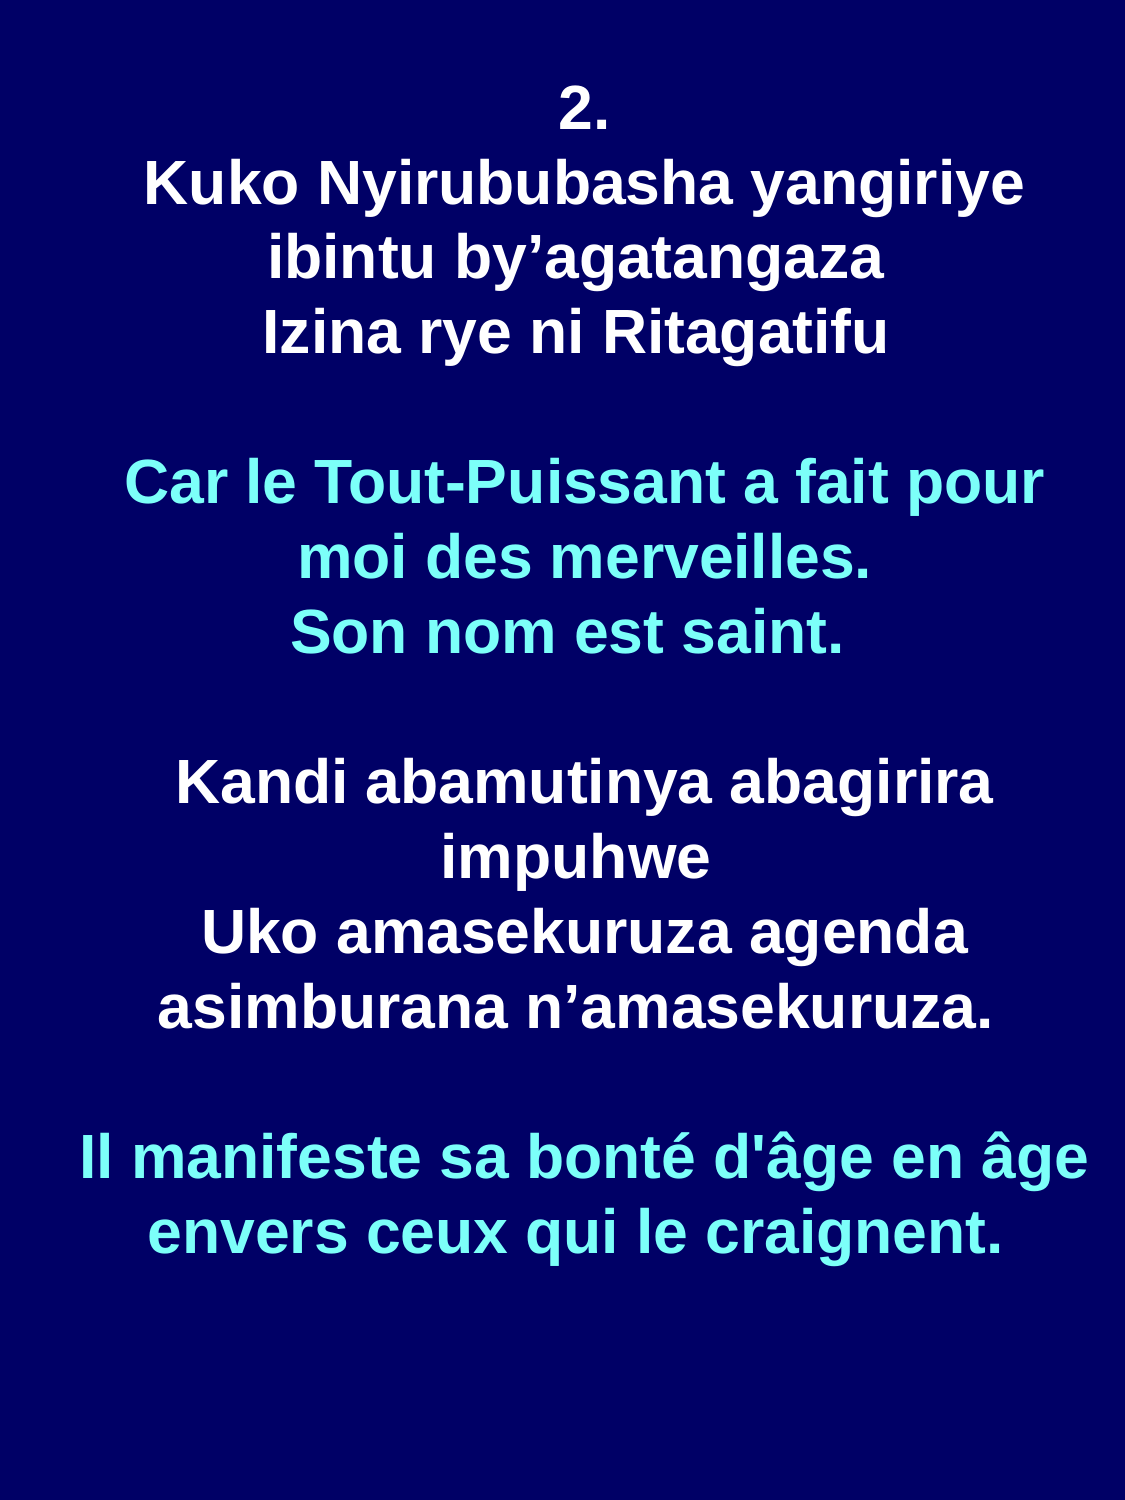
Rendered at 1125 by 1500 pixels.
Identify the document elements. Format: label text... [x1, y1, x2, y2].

text_box 2. Kuko Nyirububasha yangiriye ibintu by’agatangaza Izina rye ni Ritagatifu Car le Tout-Puissant a fait pour moi des merveilles. Son nom est saint. Kandi abamutinya abagirira impuhwe Uko amasekuruza agenda asimburana n’amasekuruza. Il manifeste sa bonté d'âge en âge envers ceux qui le craignent. [59, 58, 1111, 1274]
